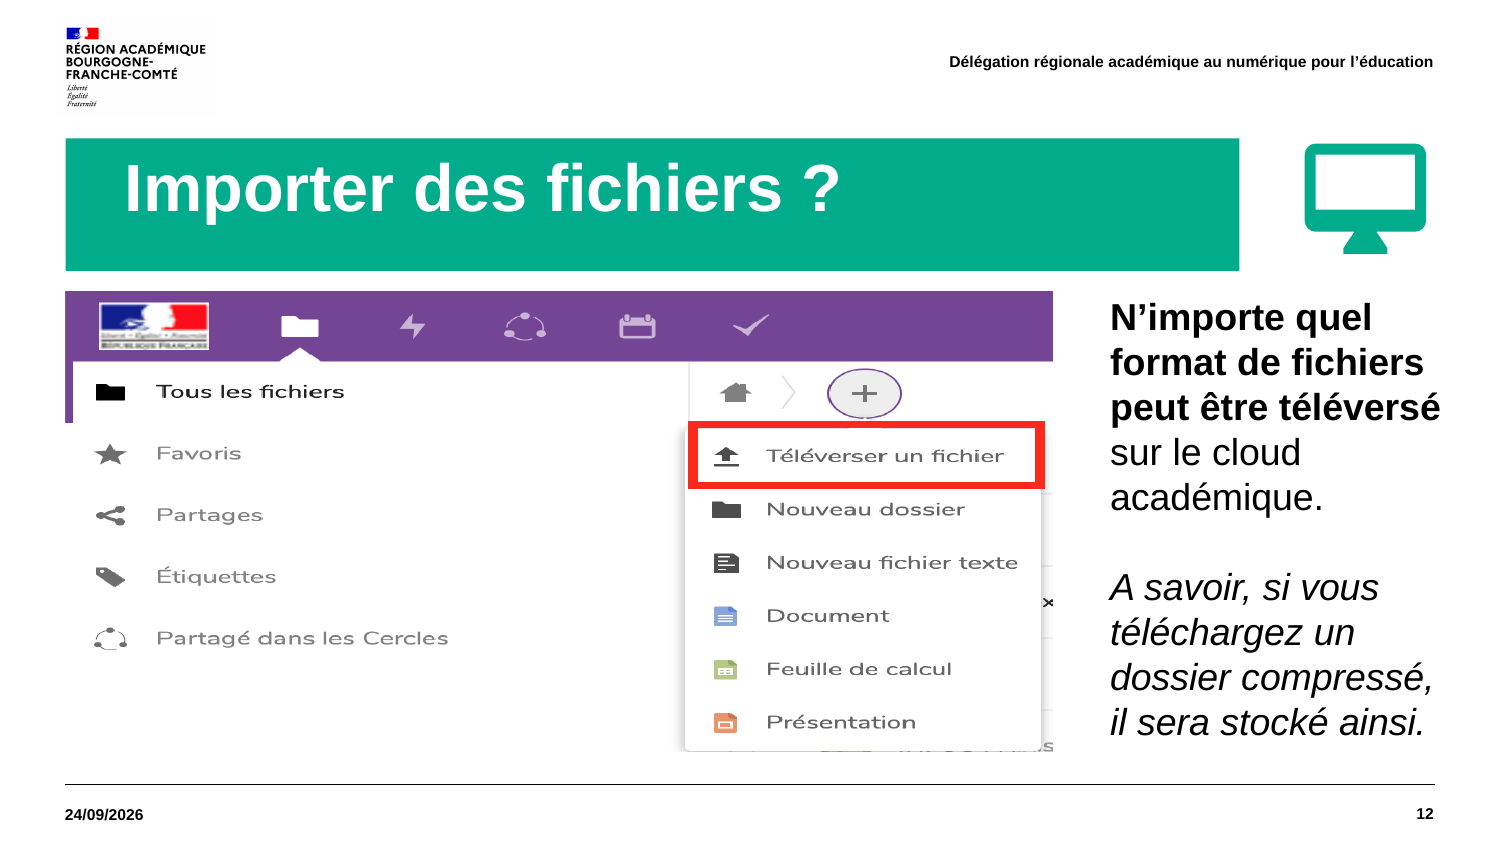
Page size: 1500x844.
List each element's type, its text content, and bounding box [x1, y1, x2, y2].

text_box N’importe quel format de fichiers peut être téléversé sur le cloud académique. A savoir, si vous téléchargez un dossier compressé, il sera stocké ainsi. [1095, 285, 1476, 844]
text_box 08/06/2021 [64, 786, 244, 843]
picture [65, 291, 1053, 752]
text_box Importer des fichiers ? [65, 138, 1240, 271]
picture [55, 16, 217, 118]
text_box Délégation régionale académique au numérique pour l’éducation [470, 32, 1434, 90]
